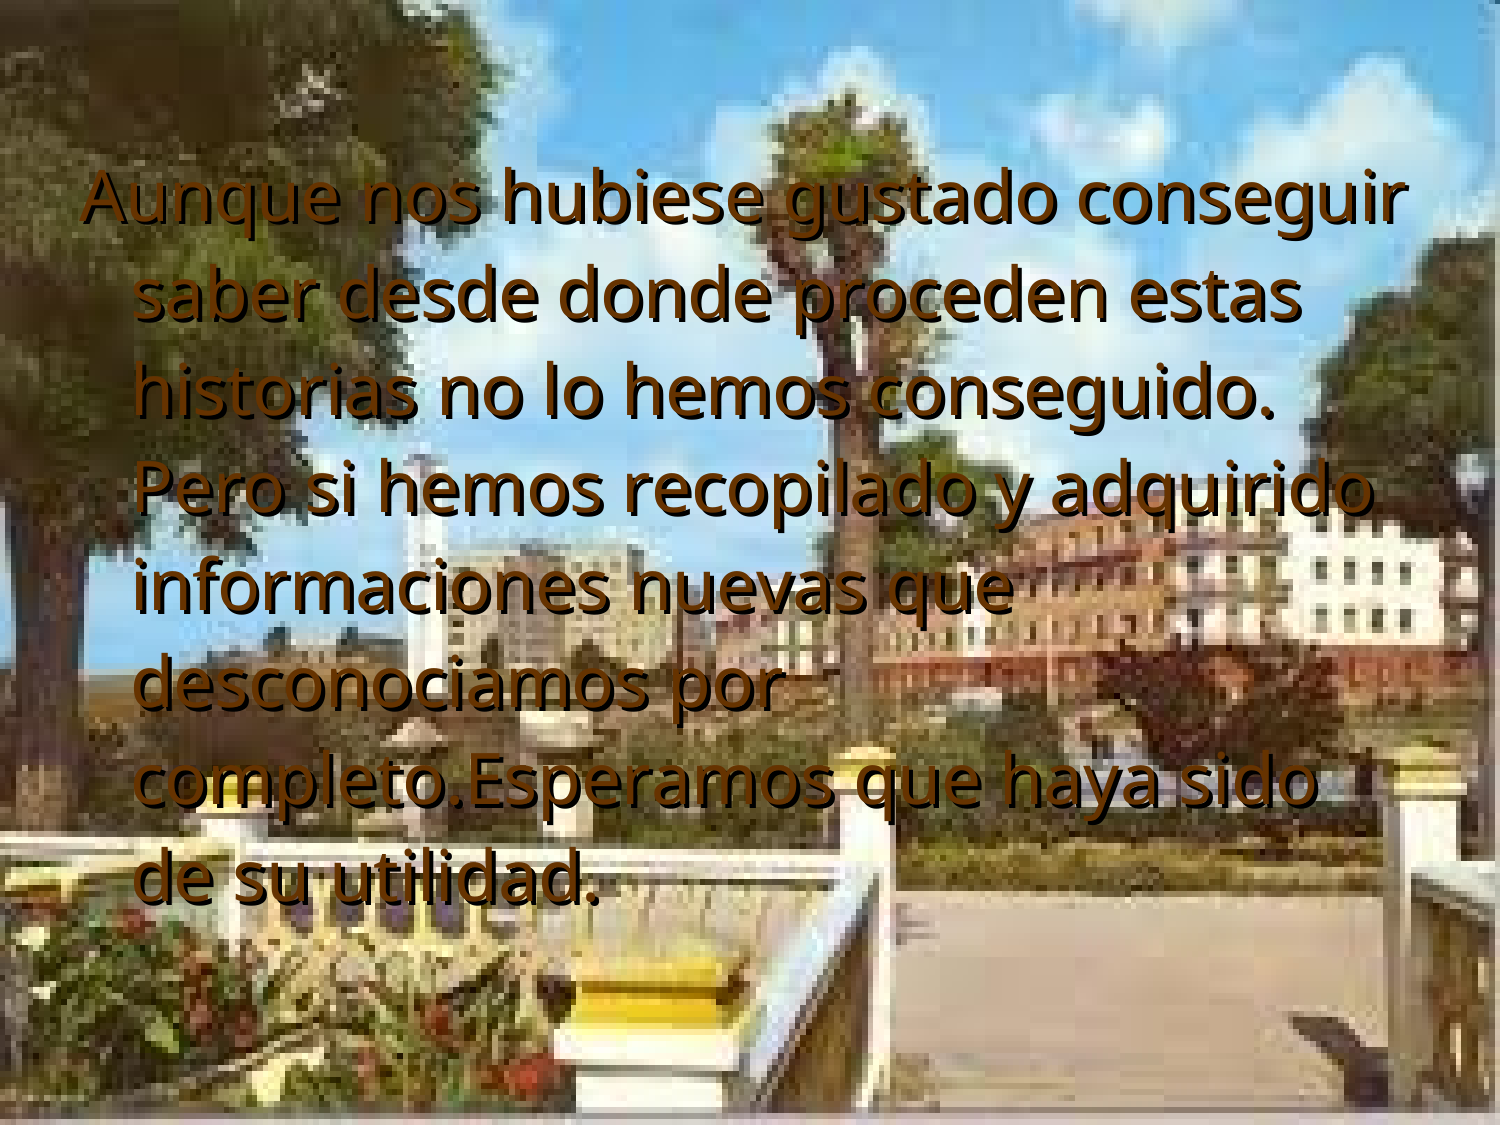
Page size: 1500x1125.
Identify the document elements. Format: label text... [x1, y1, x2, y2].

picture [0, 0, 1500, 1125]
list Aunque nos hubiese gustado conseguir saber desde donde proceden estas historias no lo hemos conseguido. Pero si hemos recopilado y adquirido informaciones nuevas que desconociamos por completo.Esperamos que haya sido de su utilidad. [64, 137, 1426, 1000]
